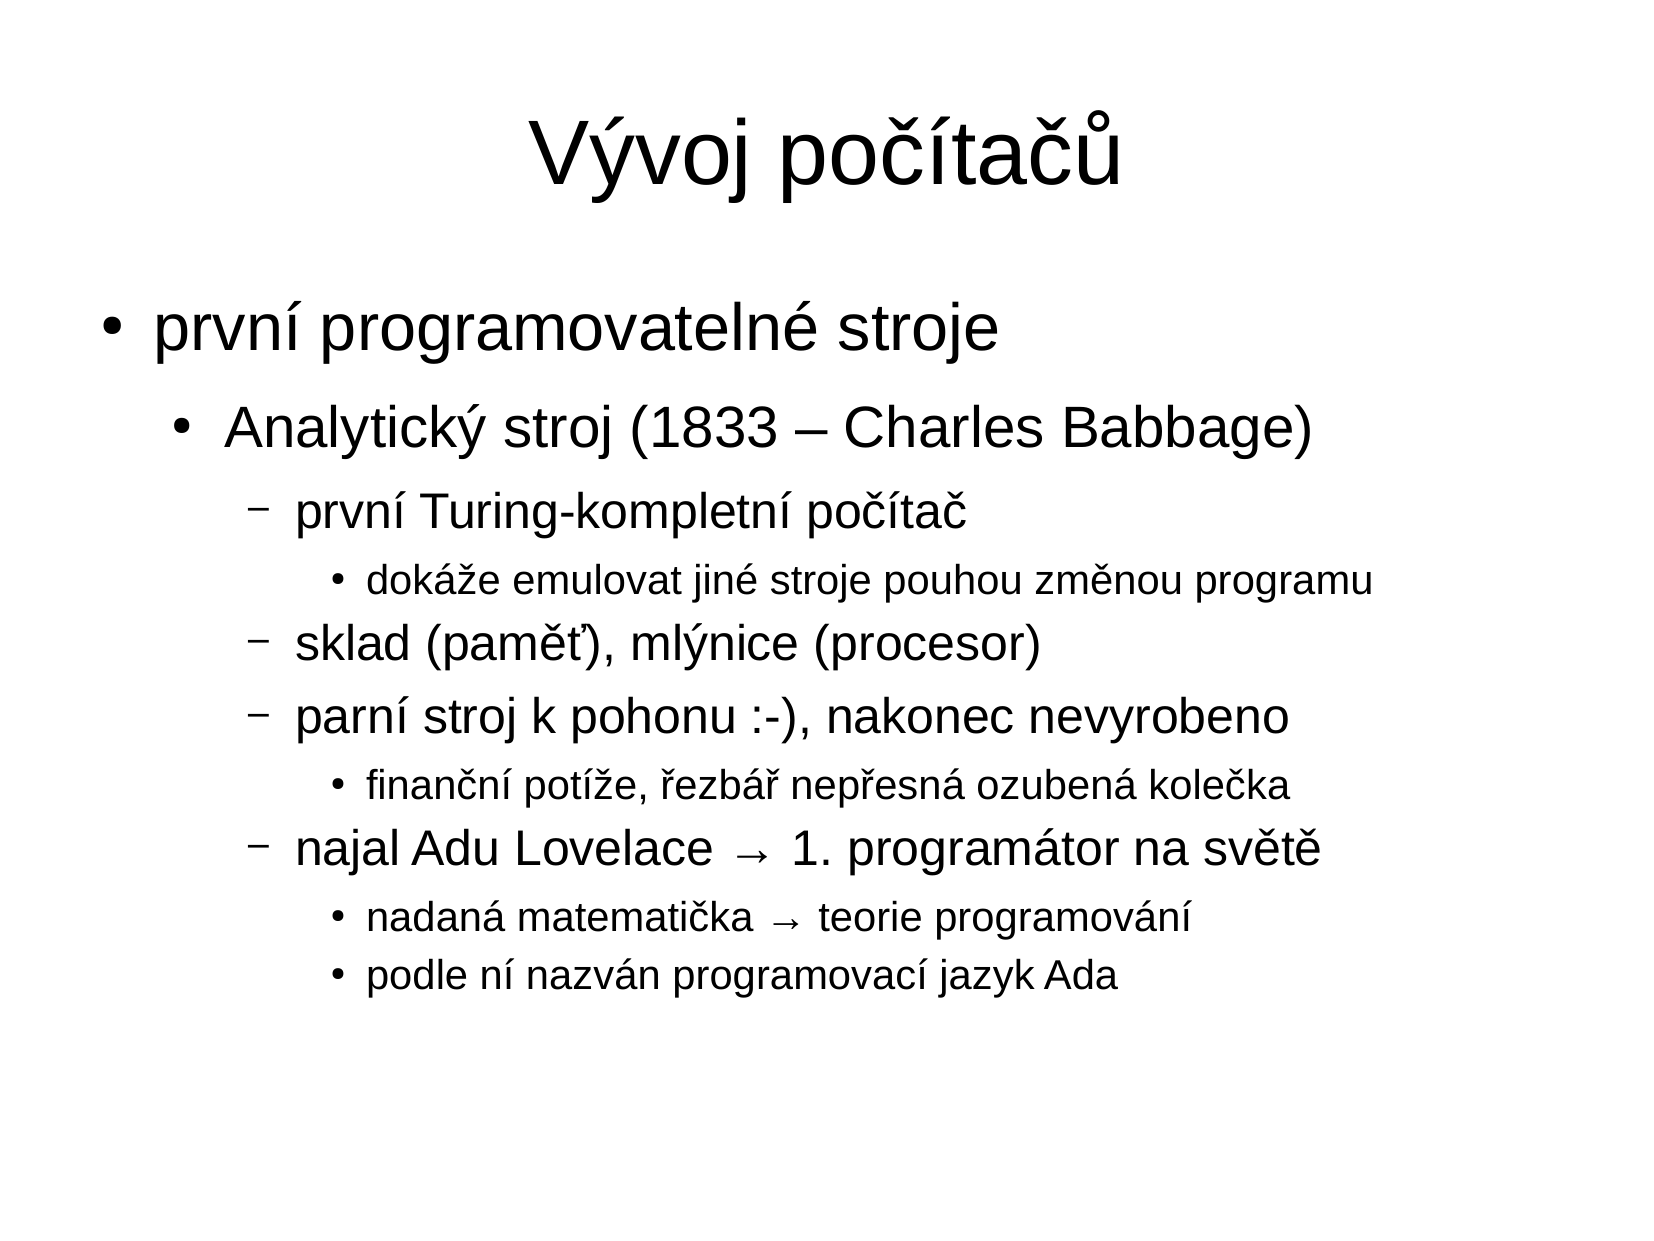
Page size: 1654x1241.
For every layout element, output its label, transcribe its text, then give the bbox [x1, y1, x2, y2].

title Vývoj počítačů [82, 49, 1571, 257]
list první programovatelné stroje Analytický stroj (1833 – Charles Babbage) první Turing-kompletní počítač dokáže emulovat jiné stroje pouhou změnou programu sklad (paměť), mlýnice (procesor) parní stroj k pohonu :-), nakonec nevyrobeno finanční potíže, řezbář nepřesná ozubená kolečka najal Adu Lovelace → 1. programátor na světě nadaná matematička → teorie programování podle ní nazván programovací jazyk Ada [82, 290, 1571, 1010]
